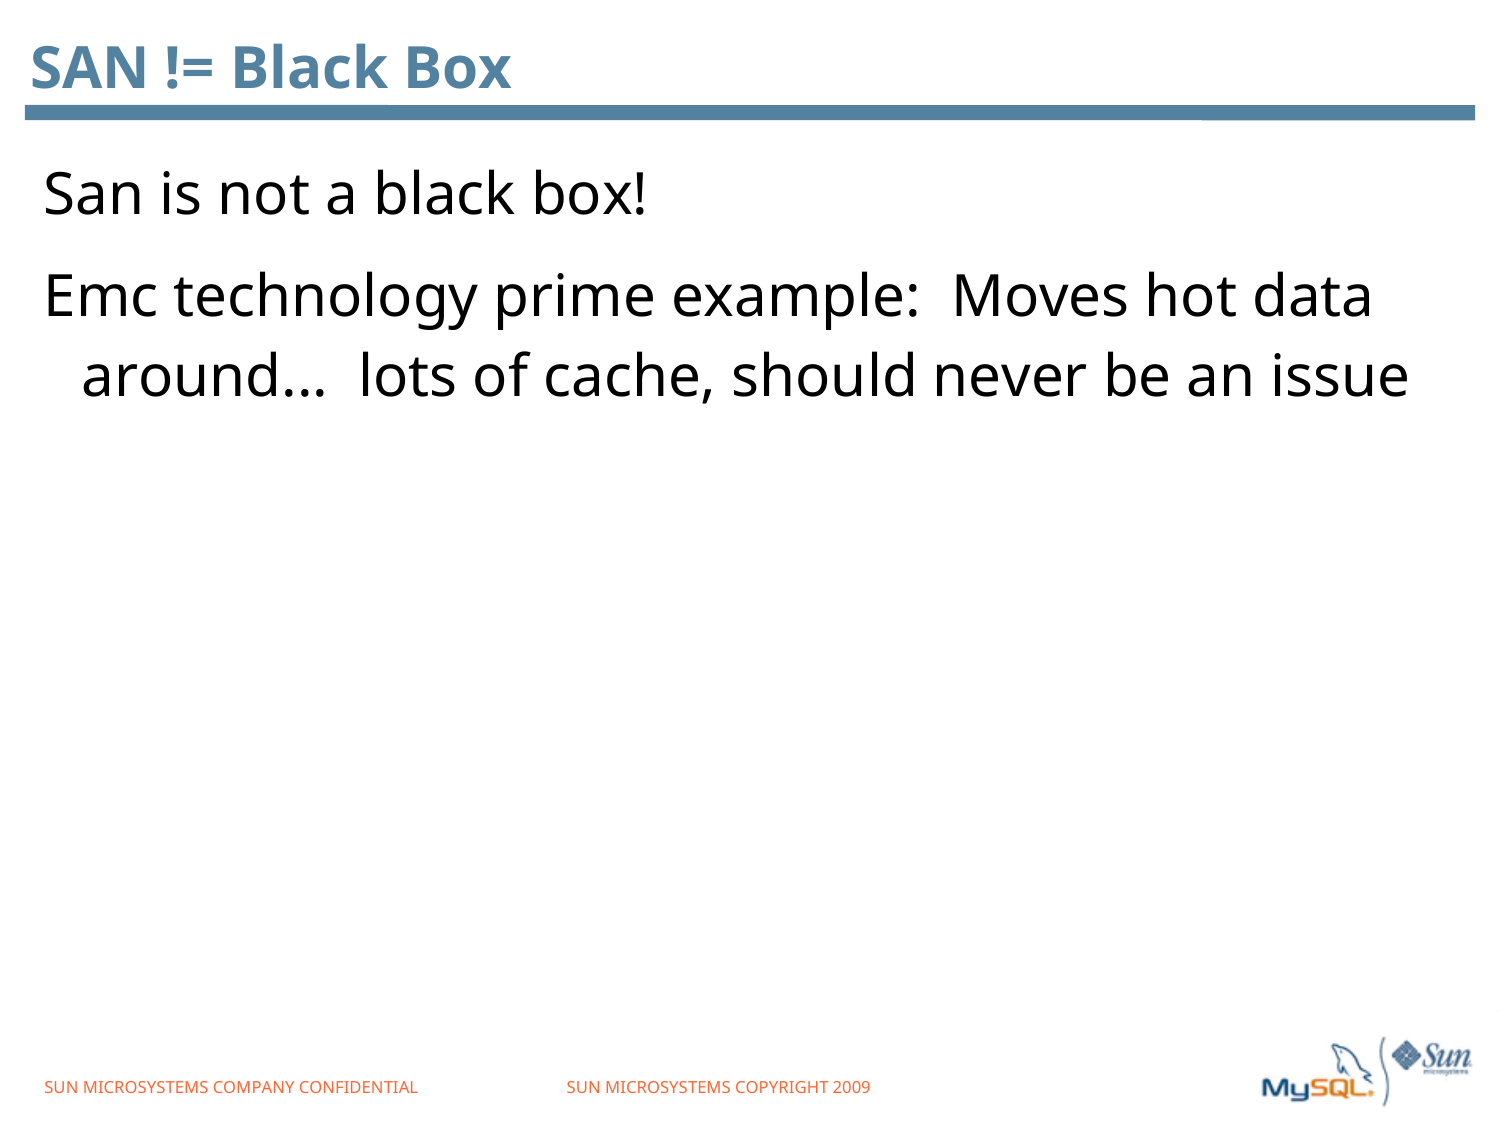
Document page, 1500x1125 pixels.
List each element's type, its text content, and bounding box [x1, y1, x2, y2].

list San is not a black box! Emc technology prime example: Moves hot data around... lots of cache, should never be an issue [43, 151, 1440, 1063]
picture [1246, 1009, 1500, 1125]
title SAN != Black Box [0, 0, 1500, 138]
